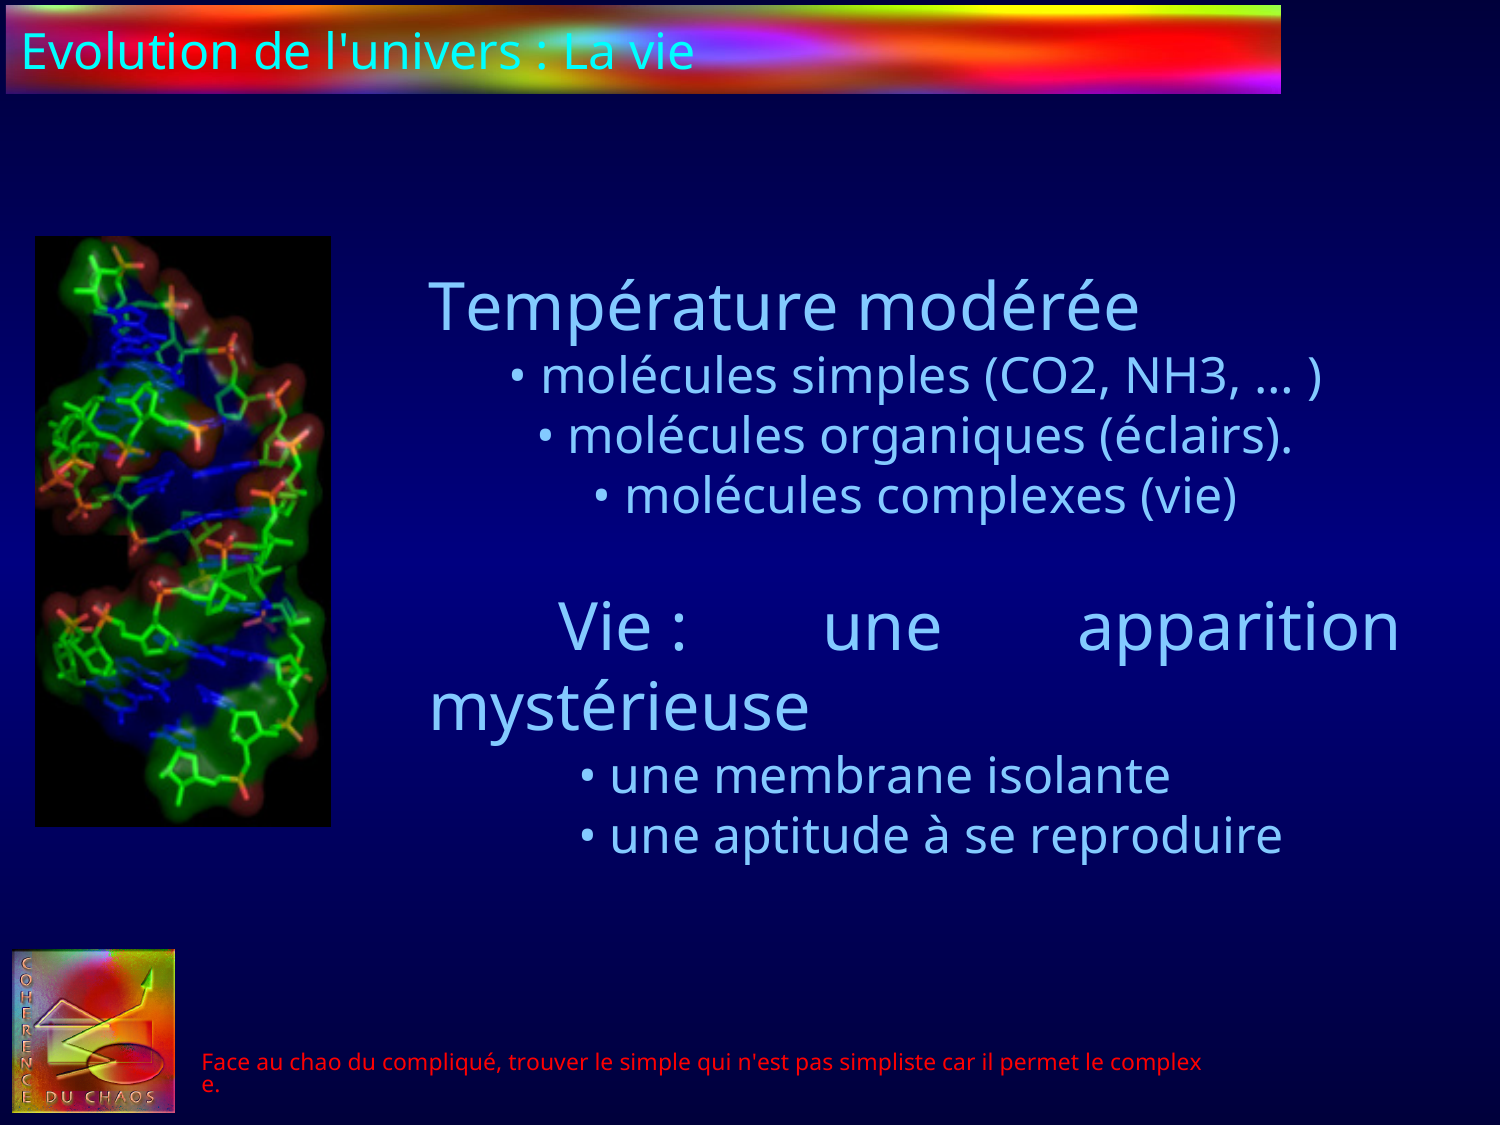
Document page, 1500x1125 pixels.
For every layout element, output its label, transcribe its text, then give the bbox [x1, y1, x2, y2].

picture [35, 236, 331, 827]
title Evolution de l'univers : La vie [5, 5, 1281, 94]
picture [12, 949, 175, 1113]
text_box Température modérée • molécules simples (CO2, NH3, … ) • molécules organiques (éclairs). • molécules complexes (vie) Vie : une apparition mystérieuse • une membrane isolante • une aptitude à se reproduire [413, 256, 1418, 792]
